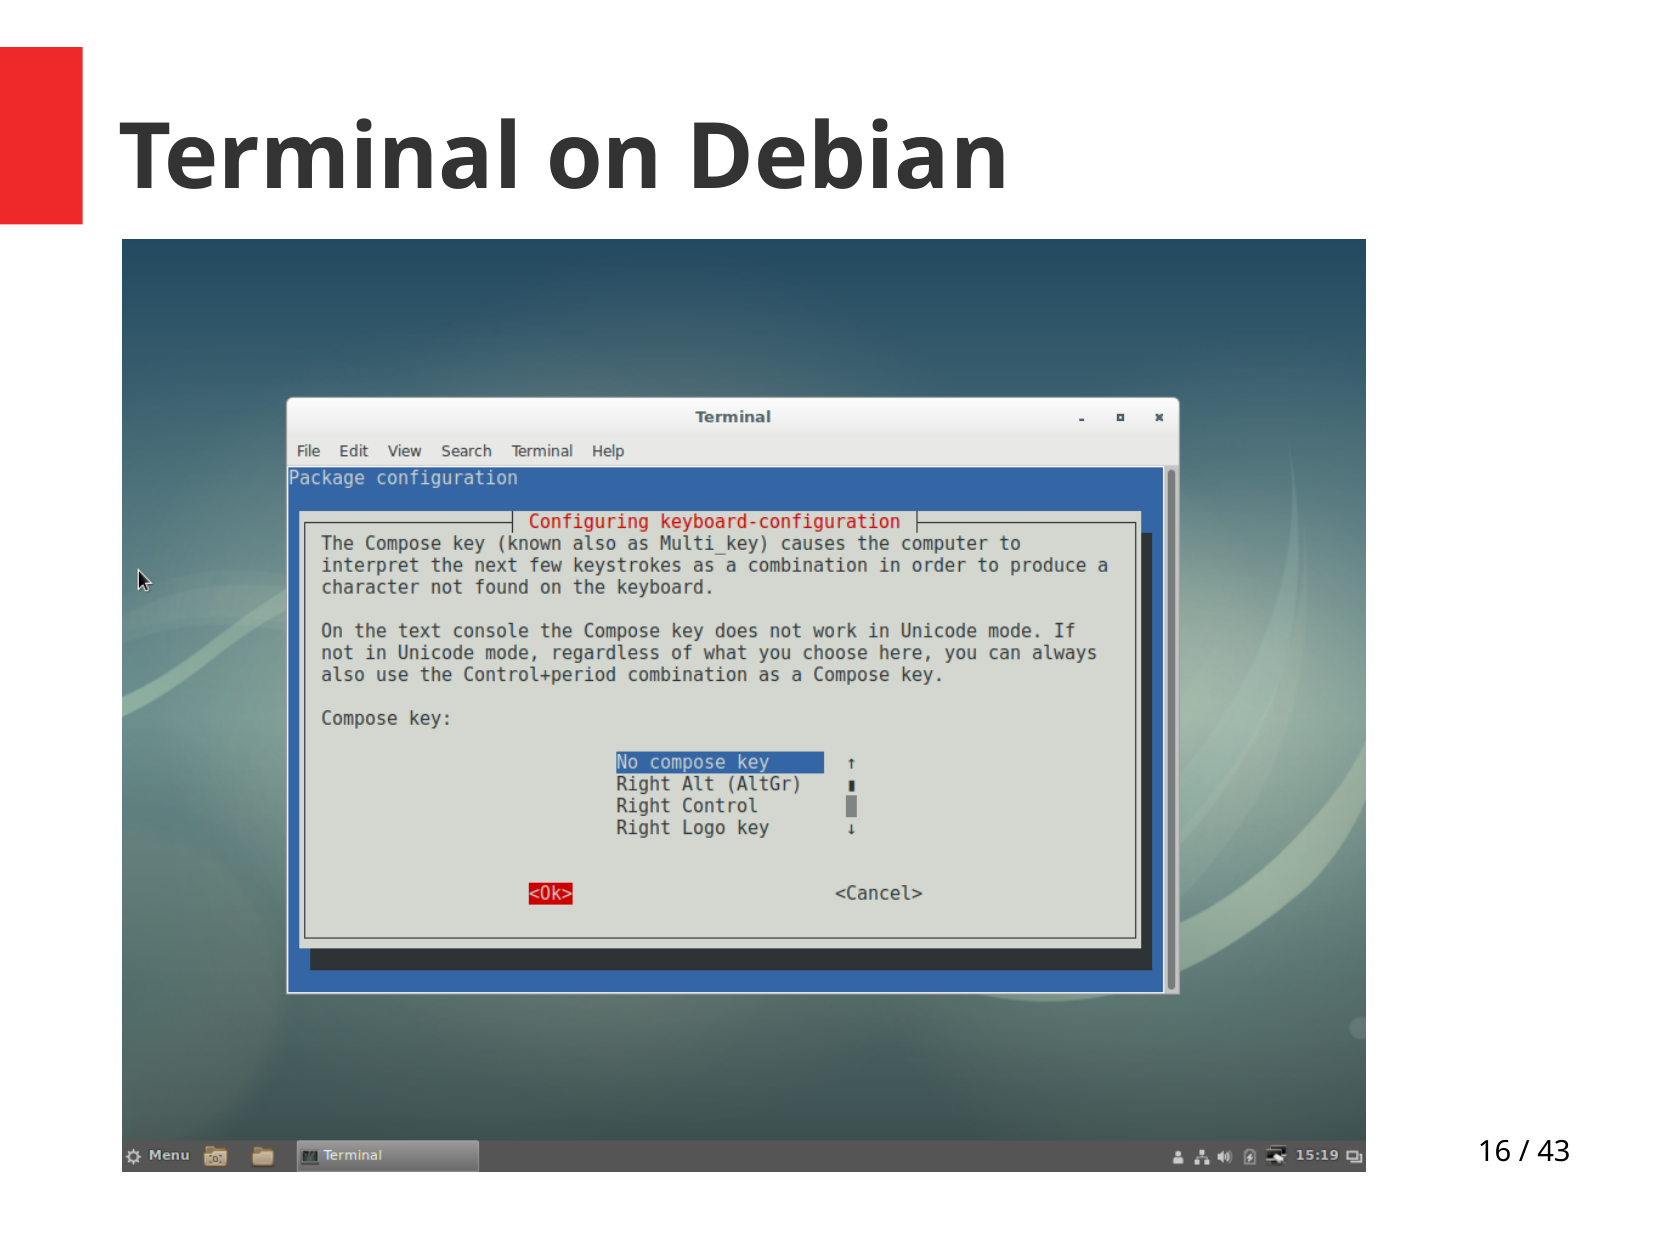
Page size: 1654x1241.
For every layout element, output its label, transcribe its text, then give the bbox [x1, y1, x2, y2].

title Terminal on Debian [118, 49, 1571, 257]
picture [122, 239, 1366, 1173]
